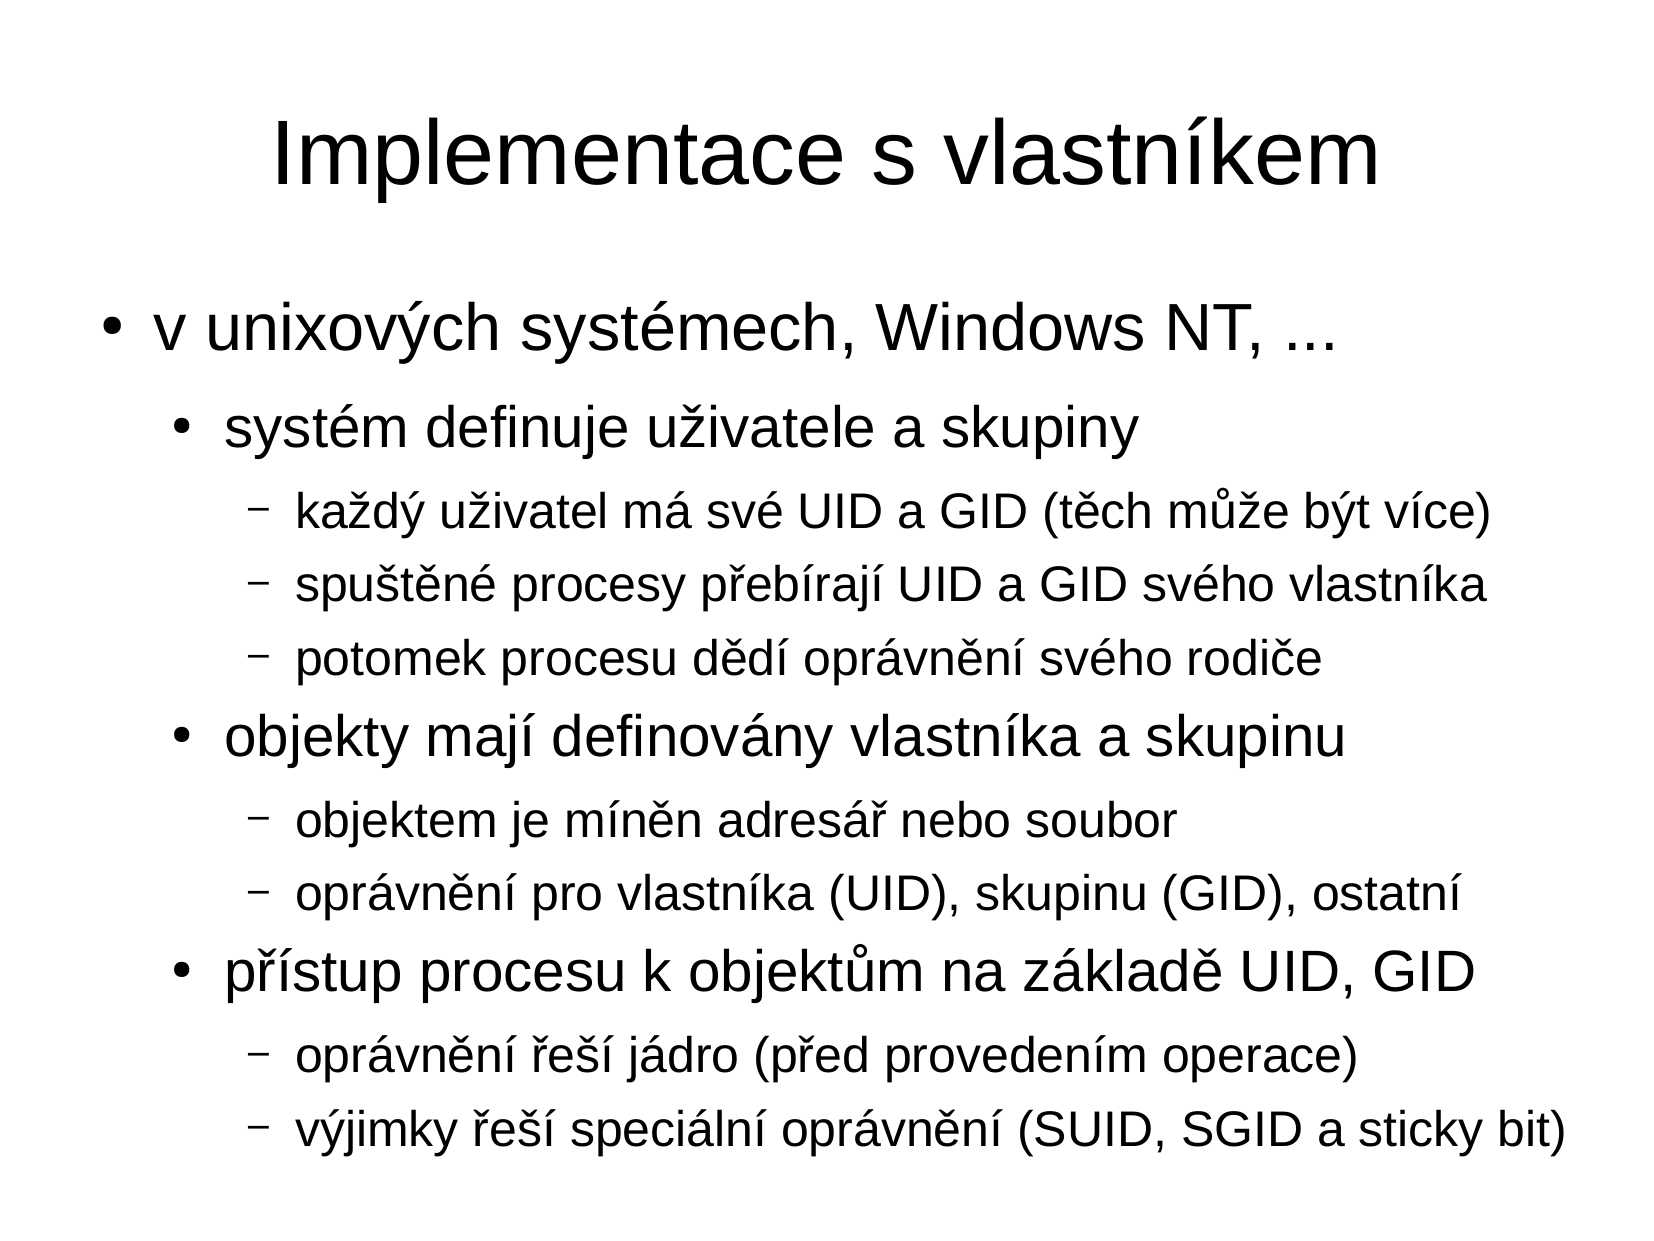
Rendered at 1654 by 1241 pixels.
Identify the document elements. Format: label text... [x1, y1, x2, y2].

list v unixových systémech, Windows NT, ... systém definuje uživatele a skupiny každý uživatel má své UID a GID (těch může být více) spuštěné procesy přebírají UID a GID svého vlastníka potomek procesu dědí oprávnění svého rodiče objekty mají definovány vlastníka a skupinu objektem je míněn adresář nebo soubor oprávnění pro vlastníka (UID), skupinu (GID), ostatní přístup procesu k objektům na základě UID, GID oprávnění řeší jádro (před provedením operace) výjimky řeší speciální oprávnění (SUID, SGID a sticky bit) [82, 290, 1571, 1158]
title Implementace s vlastníkem [82, 49, 1571, 257]
